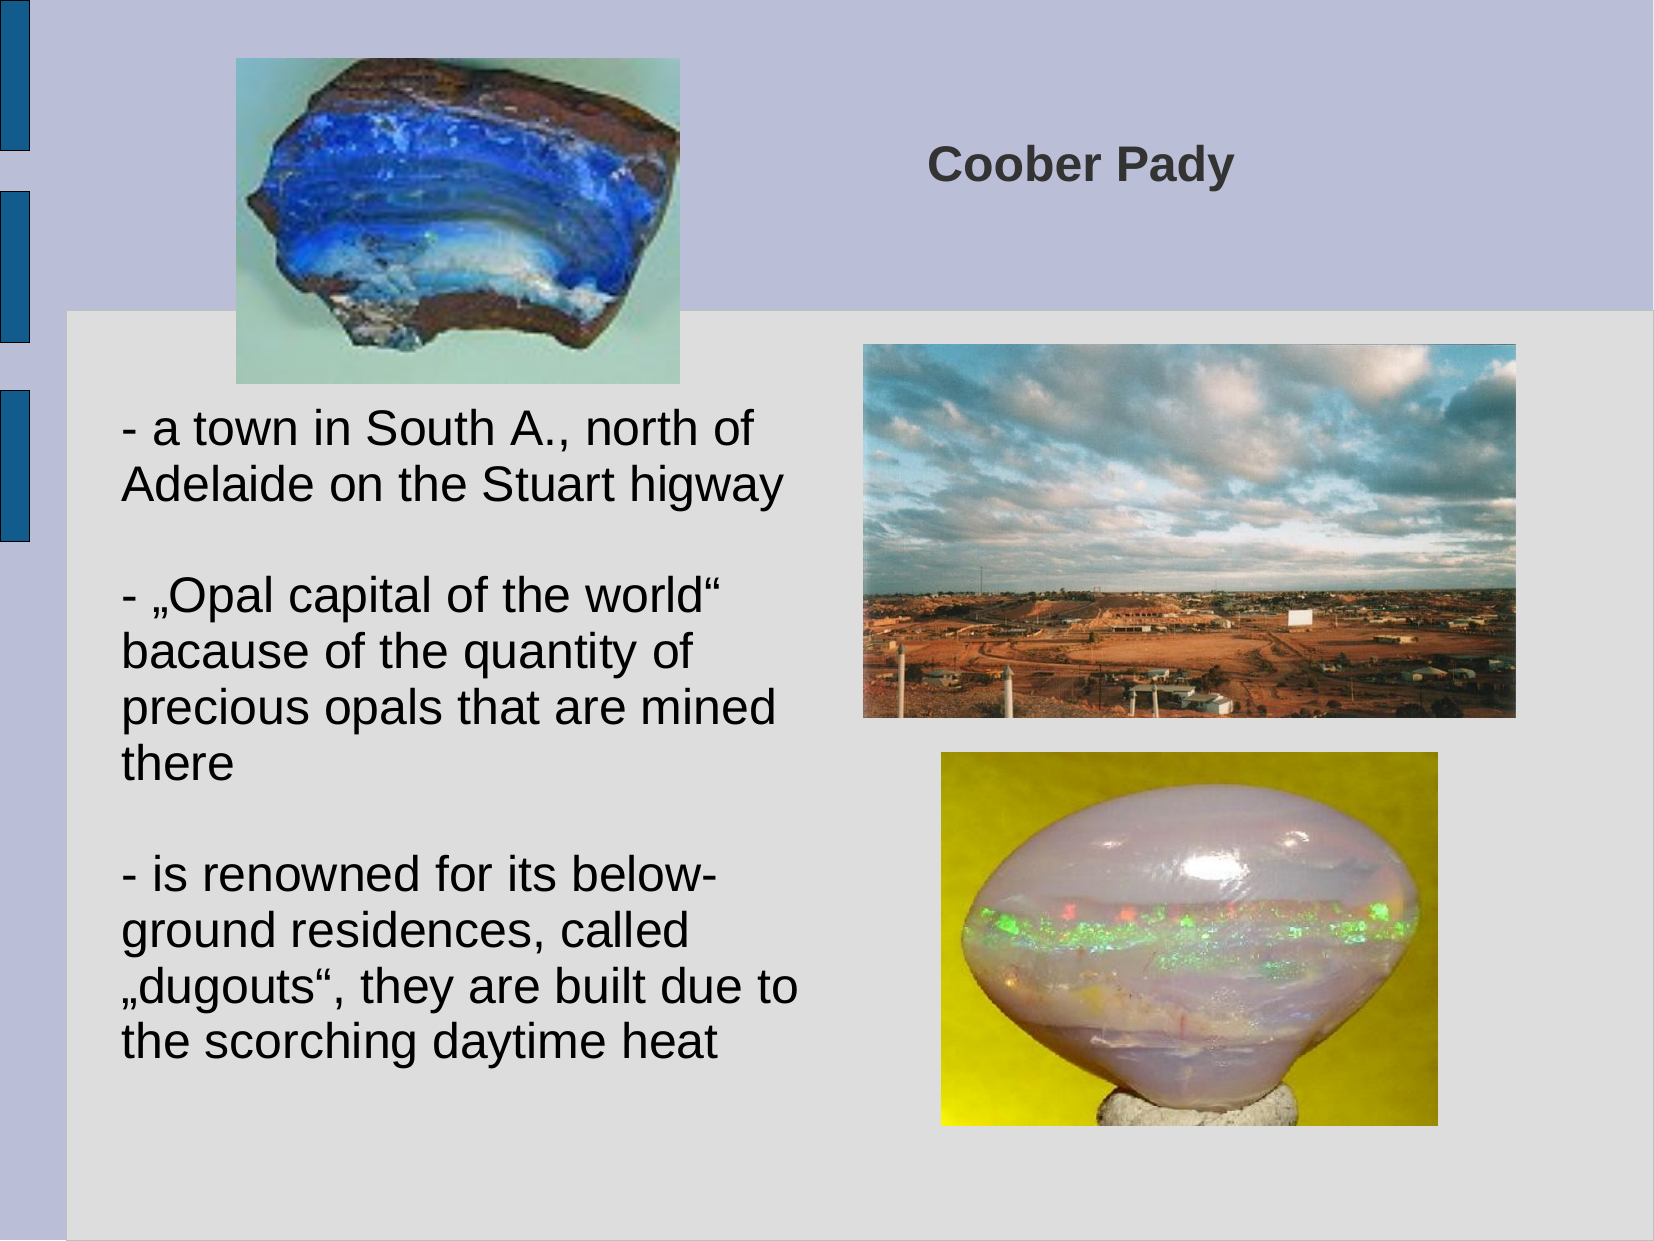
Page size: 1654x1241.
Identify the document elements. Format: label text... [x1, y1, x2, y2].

list - a town in South A., north of Adelaide on the Stuart higway - „Opal capital of the world“ bacause of the quantity of precious opals that are mined there - is renowned for its below-ground residences, called „dugouts“, they are built due to the scorching daytime heat [121, 344, 811, 1127]
picture [863, 344, 1516, 718]
title Coober Pady [680, 88, 1654, 296]
picture [236, 58, 680, 384]
picture [941, 752, 1438, 1126]
